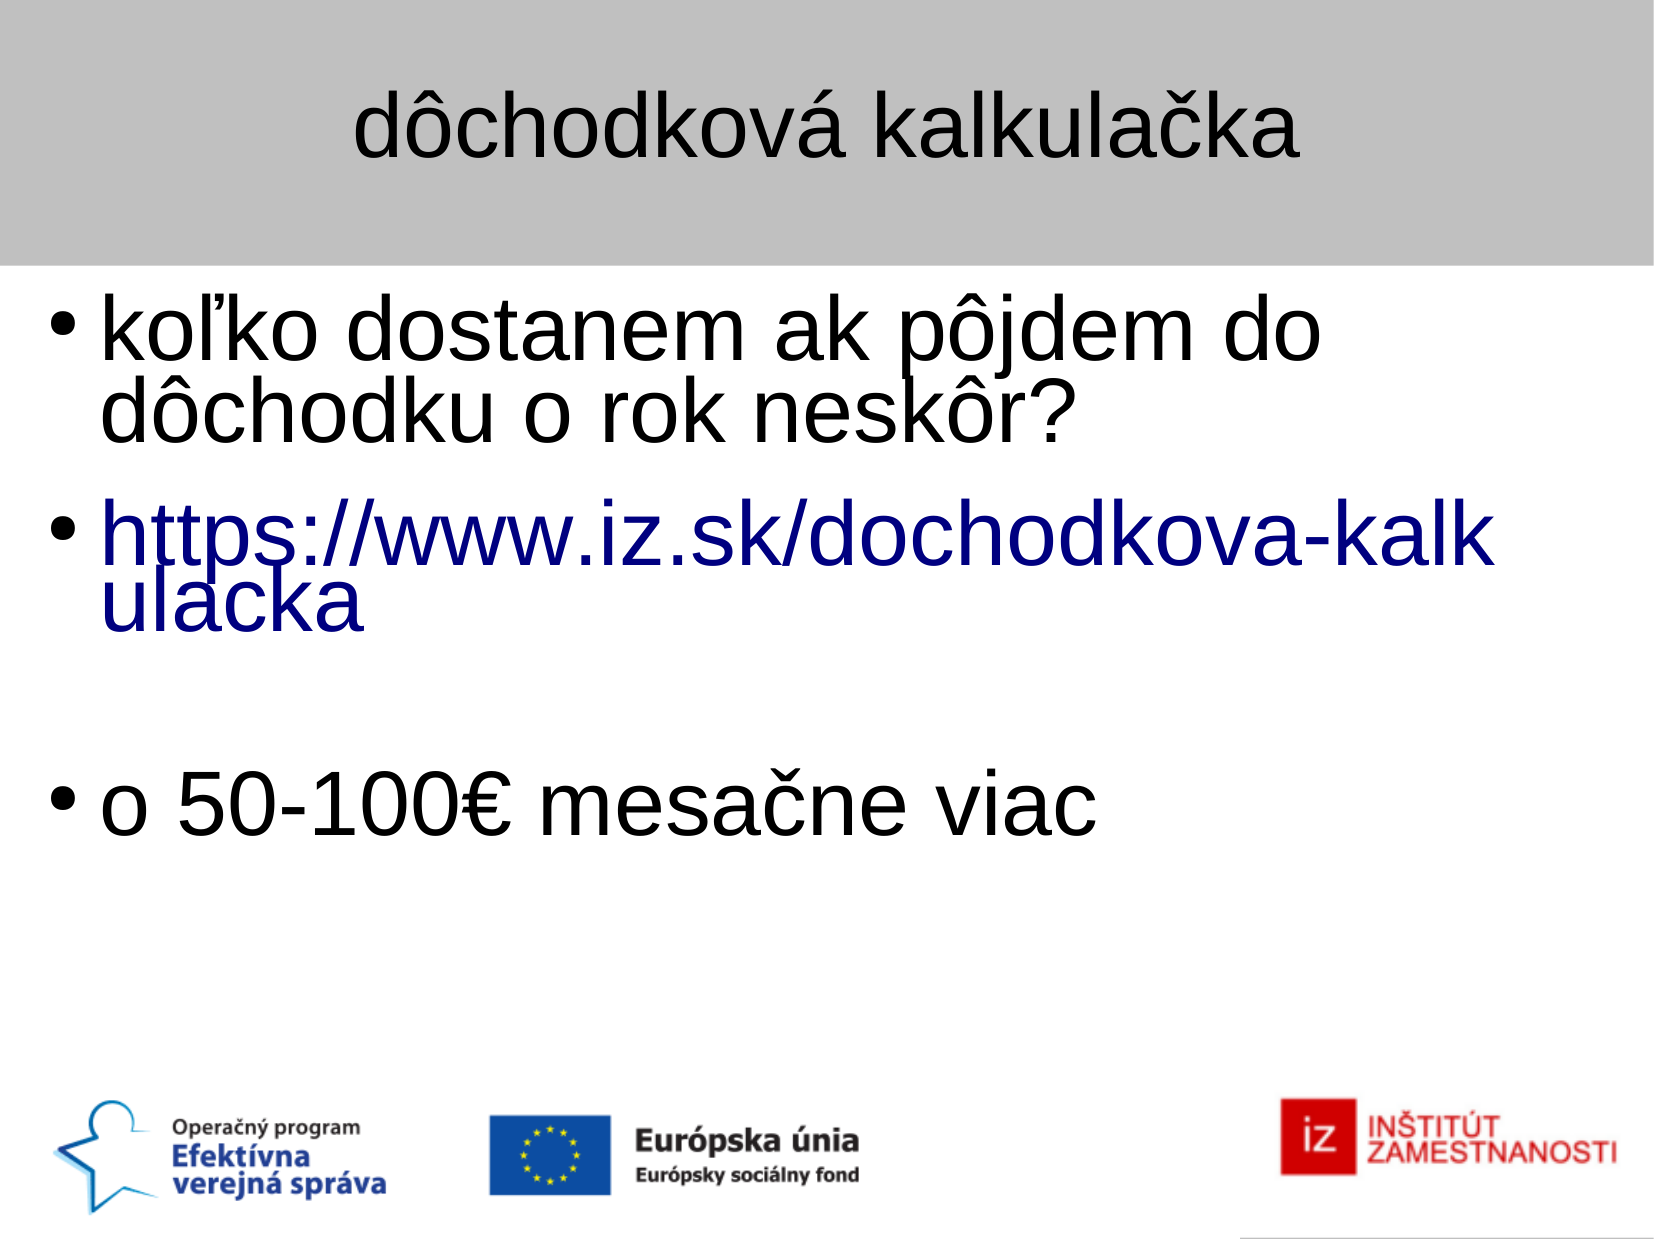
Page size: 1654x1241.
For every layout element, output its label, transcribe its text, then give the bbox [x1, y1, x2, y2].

picture [29, 1077, 886, 1241]
picture [1240, 1033, 1654, 1241]
title dôchodková kalkulačka [88, 29, 1565, 237]
list koľko dostanem ak pôjdem do dôchodku o rok neskôr? https://www.iz.sk/dochodkova-kalkulacka o 50-100€ mesačne viac [29, 295, 1533, 1077]
